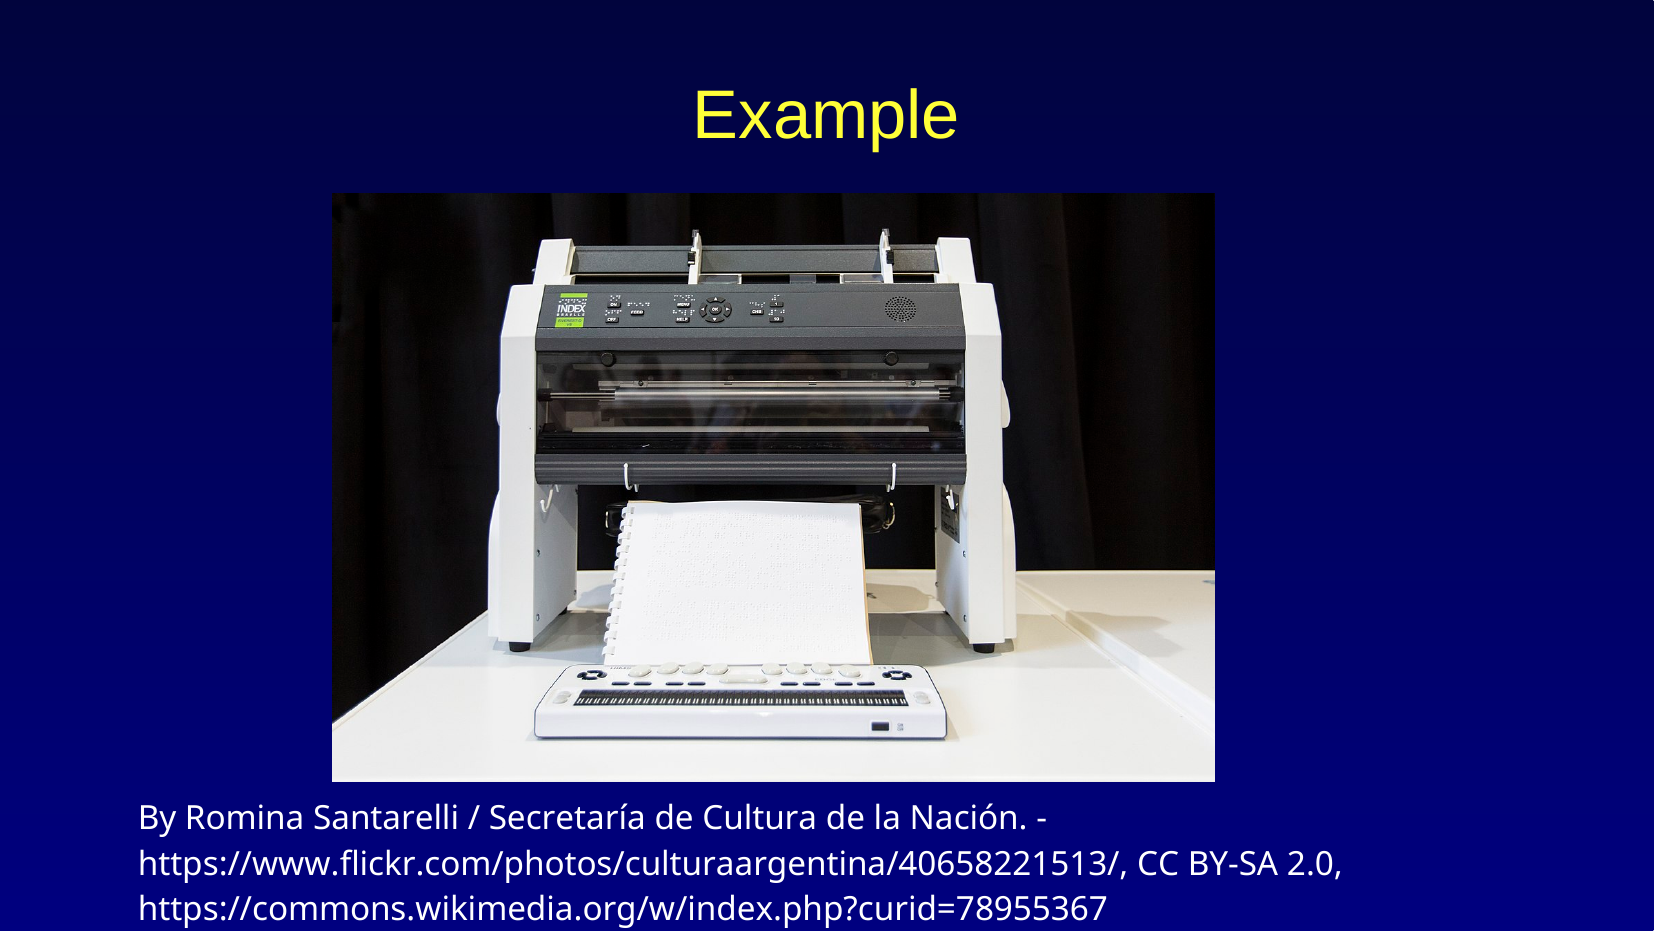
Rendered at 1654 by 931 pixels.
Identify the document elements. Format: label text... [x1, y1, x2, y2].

title Example [82, 37, 1571, 193]
picture [332, 193, 1215, 782]
text_box By Romina Santarelli / Secretaría de Cultura de la Nación. - https://www.flickr.com/photos/culturaargentina/40658221513/, CC BY-SA 2.0, https://commons.wikimedia.org/w/index.php?curid=78955367 [137, 794, 1432, 910]
